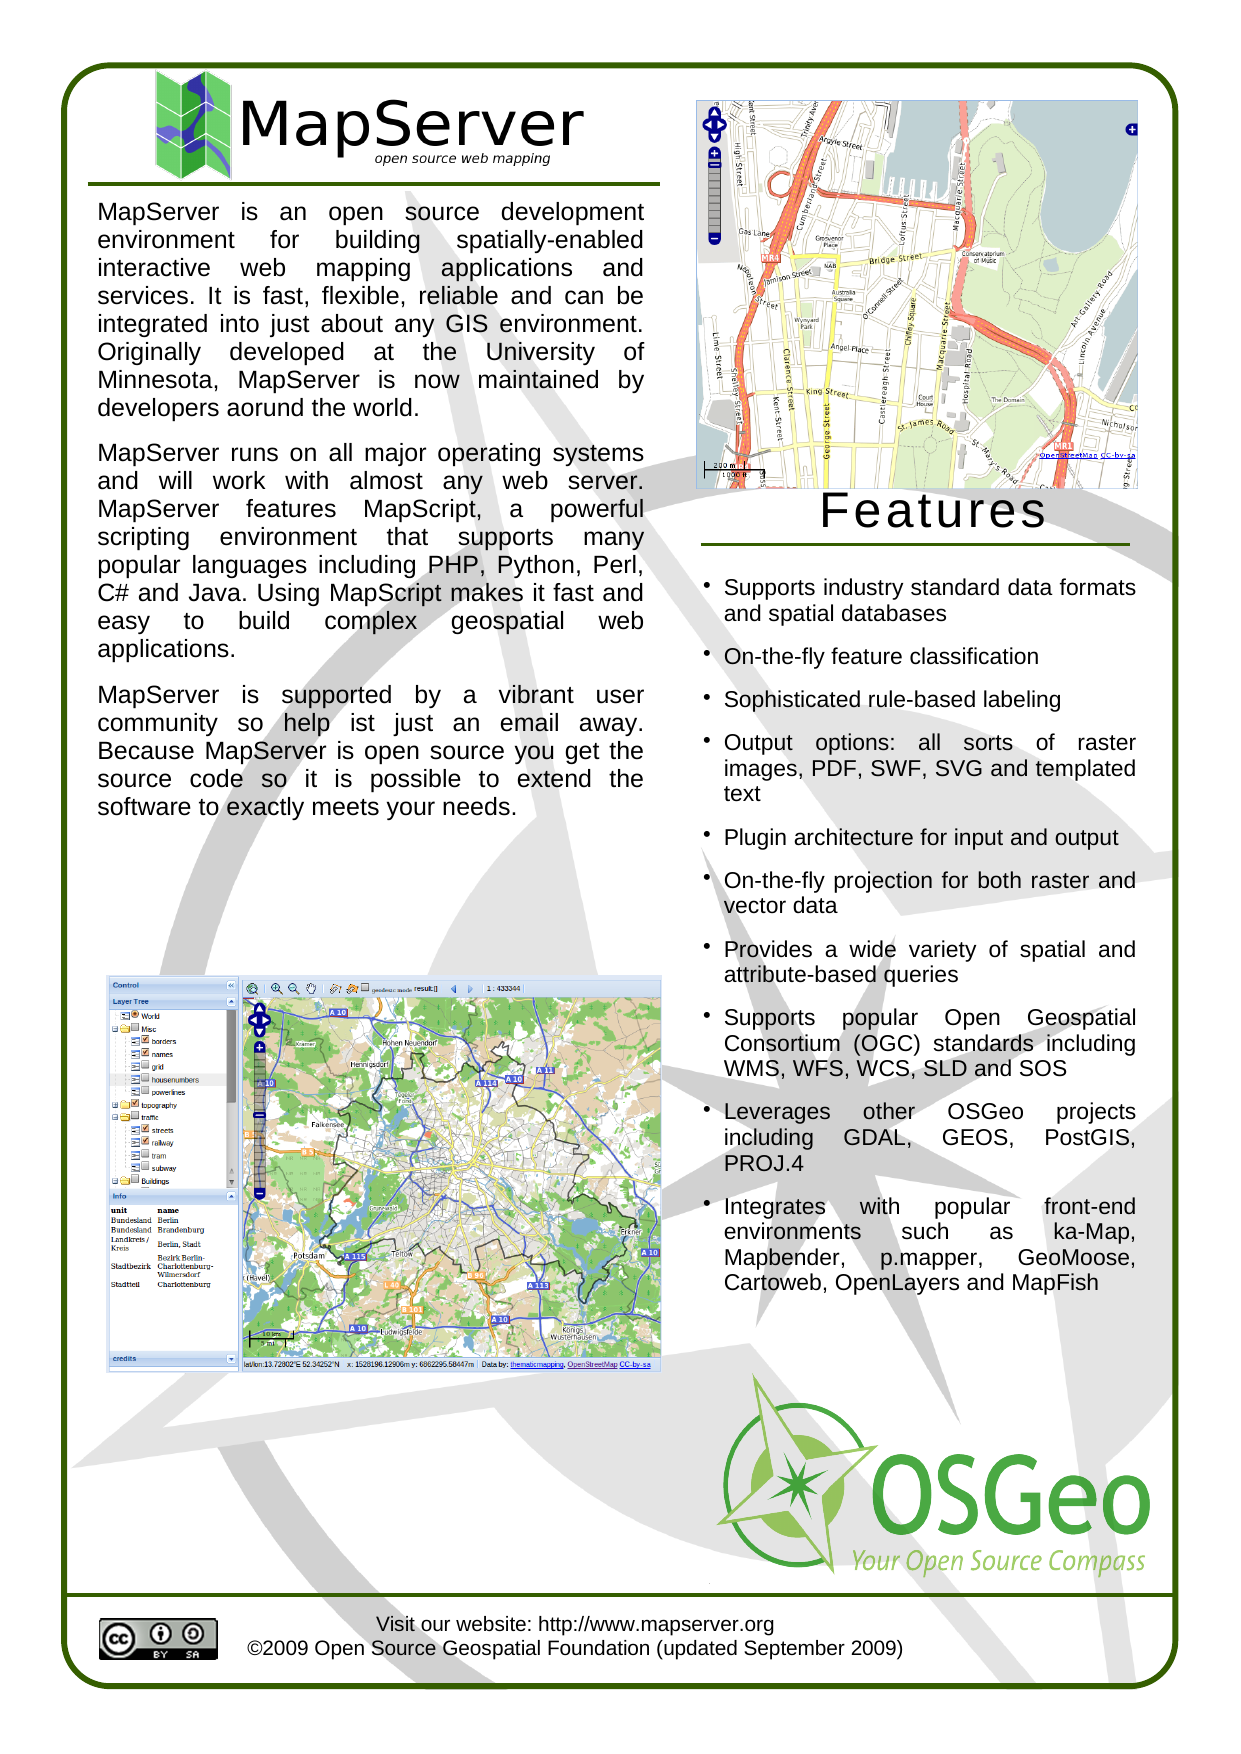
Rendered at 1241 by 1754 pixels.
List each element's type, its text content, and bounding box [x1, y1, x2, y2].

picture [147, 64, 591, 186]
text_box Features [717, 474, 1148, 558]
text_box MapServer is an open source development environment for building spatially-enabled interactive web mapping applications and services. It is fast, flexible, reliable and can be integrated into just about any GIS environment. Originally developed at the University of Minnesota, MapServer is now maintained by developers aorund the world. MapServer runs on all major operating systems and will work with almost any web server. MapServer features MapScript, a powerful scripting environment that supports many popular languages including PHP, Python, Perl, C# and Java. Using MapScript makes it fast and easy to build complex geospatial web applications. MapServer is supported by a vibrant user community so help ist just an email away. Because MapServer is open source you get the source code so it is possible to extend the software to exactly meets your needs. [82, 190, 661, 897]
picture [68, 100, 1172, 1593]
picture [62, 1654, 106, 1690]
text_box Visit our website: http://www.mapserver.org ©2009 Open Source Geospatial Foundation (updated September 2009) [231, 1605, 920, 1678]
picture [1133, 1646, 1179, 1690]
picture [68, 1597, 1172, 1683]
text_box Supports industry standard data formats and spatial databases On-the-fly feature classification Sophisticated rule-based labeling Output options: all sorts of raster images, PDF, SWF, SVG and templated text Plugin architecture for input and output On-the-fly projection for both raster and vector data Provides a wide variety of spatial and attribute-based queries Supports popular Open Geospatial Consortium (OGC) standards including WMS, WFS, WCS, SLD and SOS Leverages other OSGeo projects including GDAL, GEOS, PostGIS, PROJ.4 Integrates with popular front-end environments such as ka-Map, Mapbender, p.mapper, GeoMoose, Cartoweb, OpenLayers and MapFish [688, 567, 1152, 1375]
